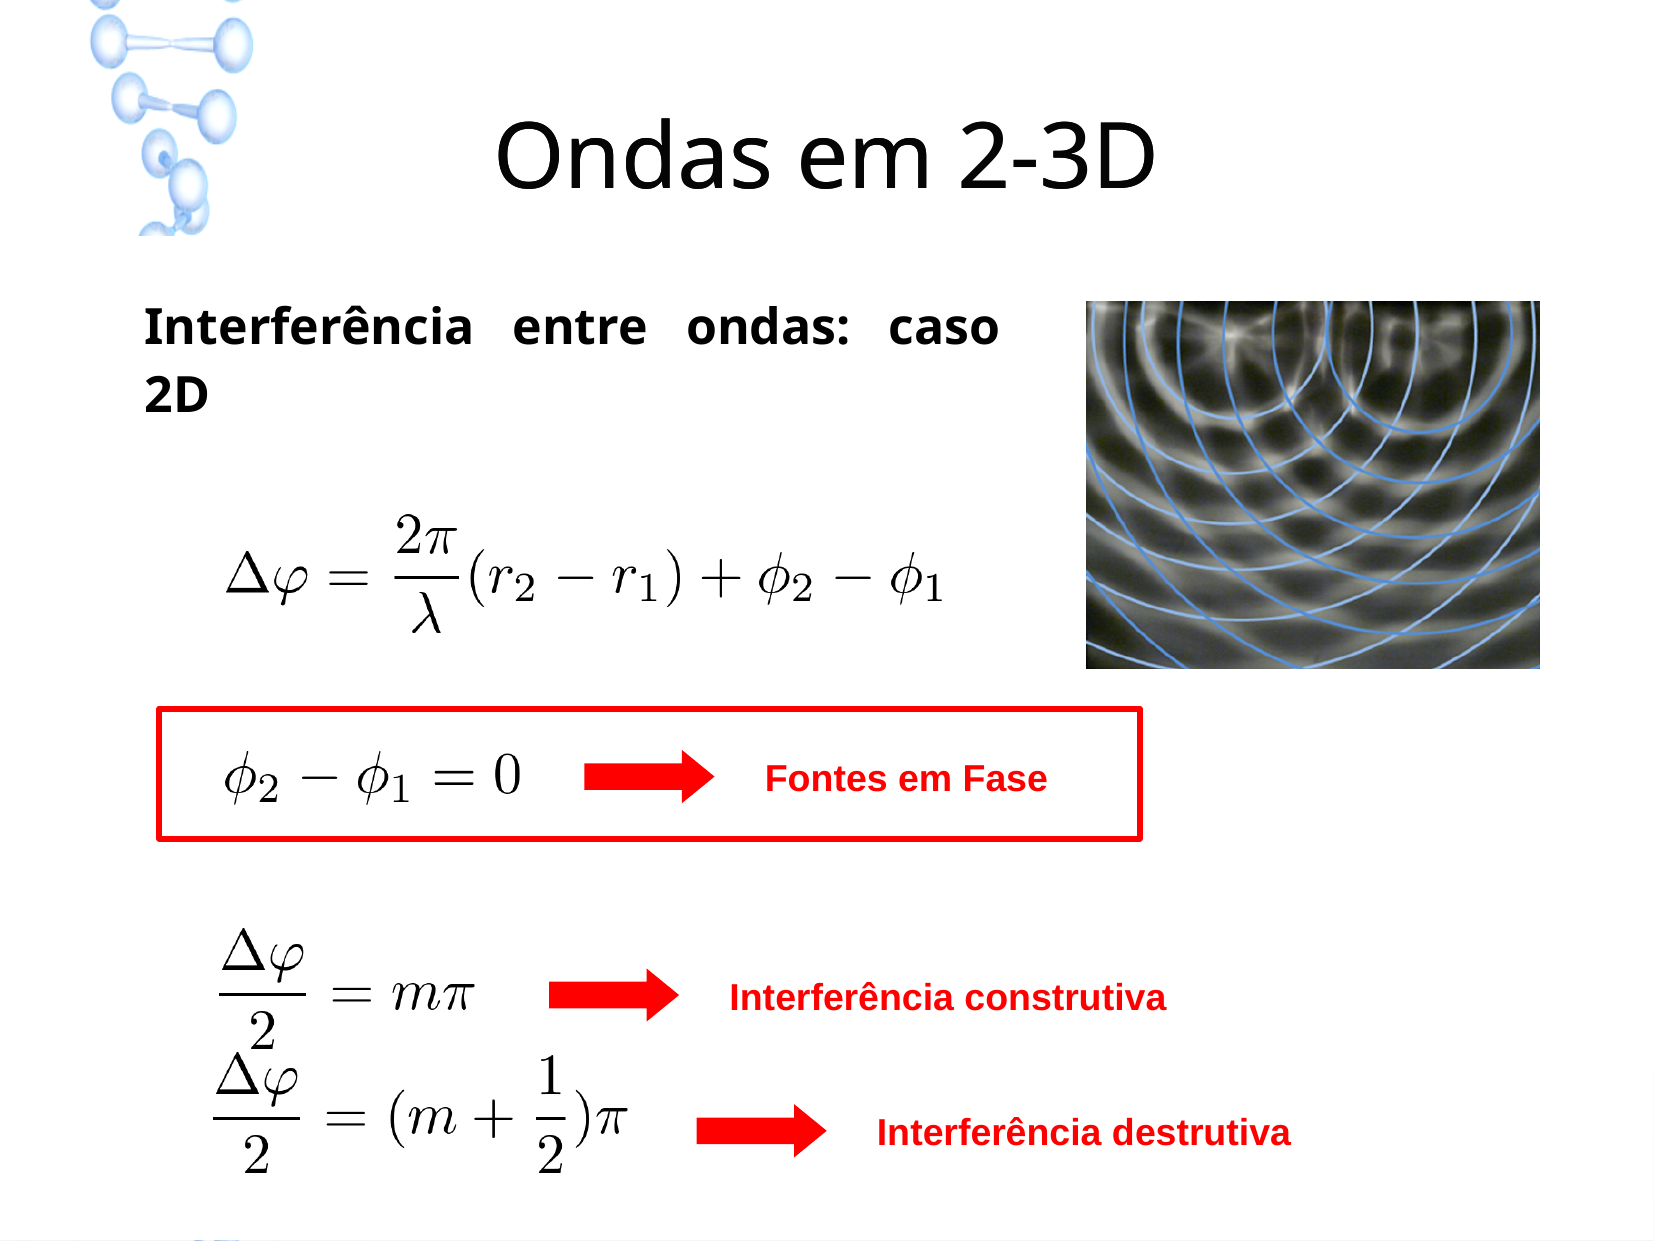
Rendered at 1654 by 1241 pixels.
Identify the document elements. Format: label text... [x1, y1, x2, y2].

text_box Fontes em Fase [749, 750, 1063, 807]
picture [219, 928, 475, 1049]
picture [225, 514, 942, 633]
picture [0, 0, 1654, 236]
text_box Interferência destrutiva [862, 1104, 1307, 1162]
text_box Interferência construtiva [714, 968, 1182, 1026]
text_box Interferência entre ondas: caso 2D [129, 283, 1016, 662]
title Ondas em 2-3D [82, 49, 1571, 257]
picture [225, 751, 520, 805]
picture [1086, 301, 1540, 669]
picture [213, 1052, 628, 1173]
text_box [0, 236, 1654, 1241]
